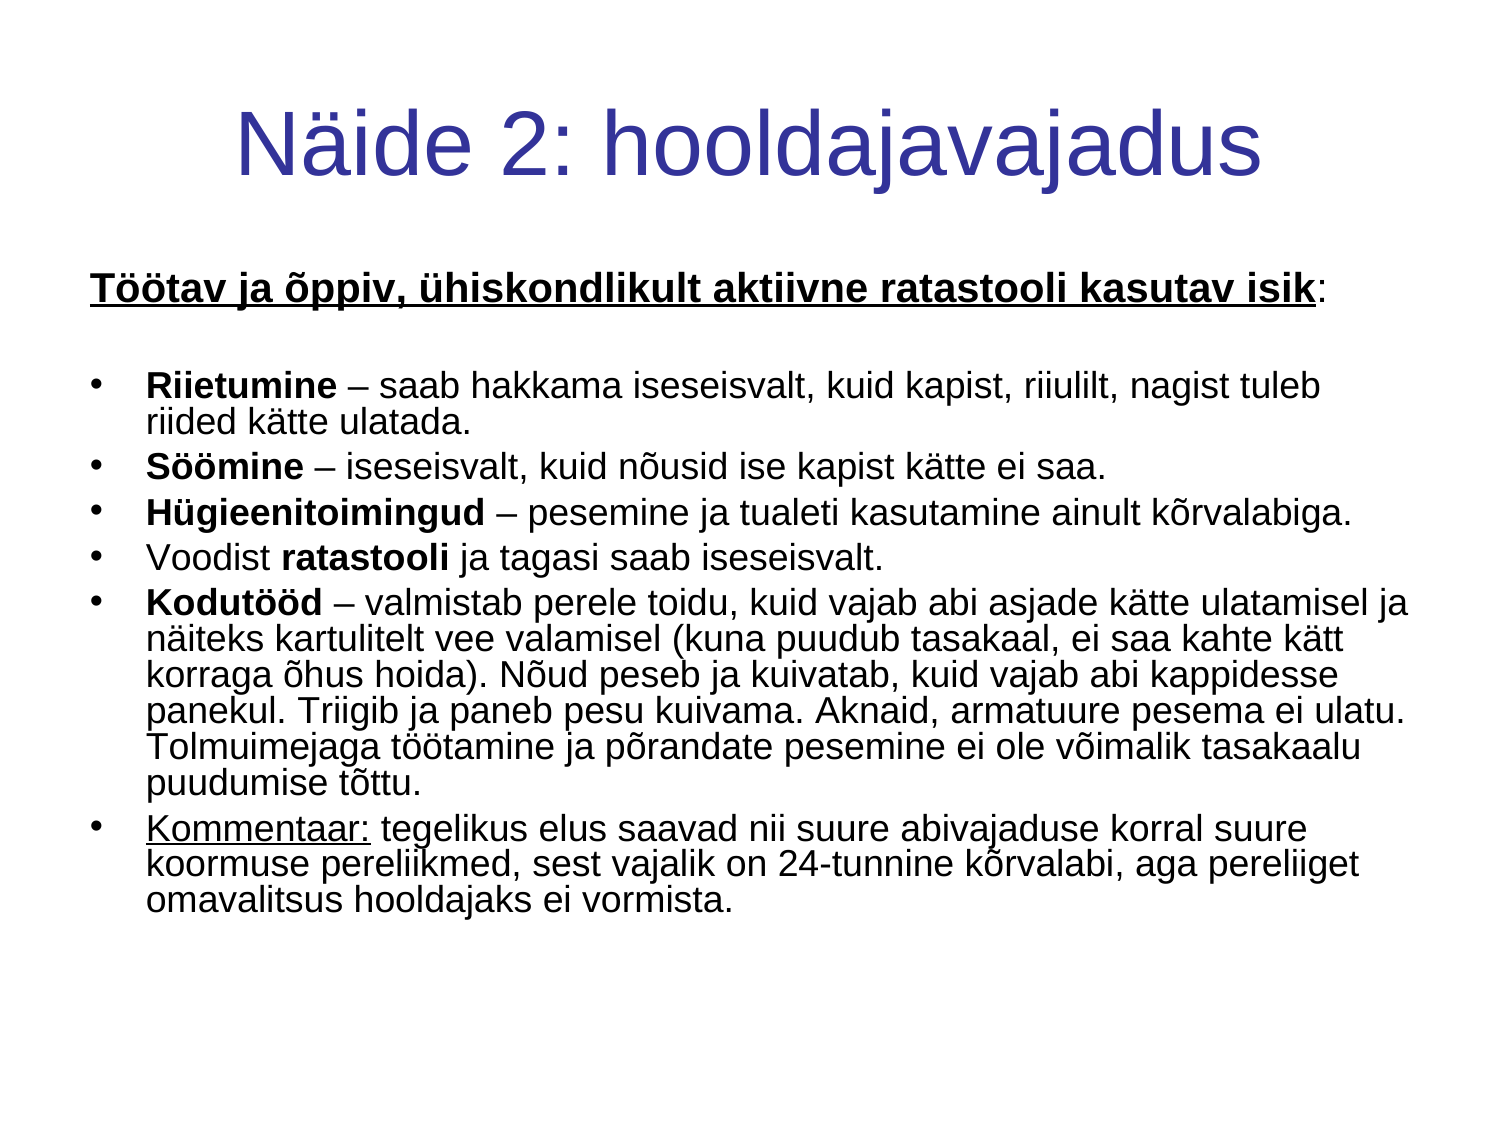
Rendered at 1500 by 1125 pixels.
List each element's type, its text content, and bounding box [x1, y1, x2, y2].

list Töötav ja õppiv, ühiskondlikult aktiivne ratastooli kasutav isik: Riietumine – saab hakkama iseseisvalt, kuid kapist, riiulilt, nagist tuleb riided kätte ulatada. Söömine – iseseisvalt, kuid nõusid ise kapist kätte ei saa. Hügieenitoimingud – pesemine ja tualeti kasutamine ainult kõrvalabiga. Voodist ratastooli ja tagasi saab iseseisvalt. Kodutööd – valmistab perele toidu, kuid vajab abi asjade kätte ulatamisel ja näiteks kartulitelt vee valamisel (kuna puudub tasakaal, ei saa kahte kätt korraga õhus hoida). Nõud peseb ja kuivatab, kuid vajab abi kappidesse panekul. Triigib ja paneb pesu kuivama. Aknaid, armatuure pesema ei ulatu. Tolmuimejaga töötamine ja põrandate pesemine ei ole võimalik tasakaalu puudumise tõttu. Kommentaar: tegelikus elus saavad nii suure abivajaduse korral suure koormuse pereliikmed, sest vajalik on 24-tunnine kõrvalabi, aga pereliiget omavalitsus hooldajaks ei vormista. [75, 262, 1426, 1005]
title Näide 2: hooldajavajadus [75, 45, 1426, 233]
